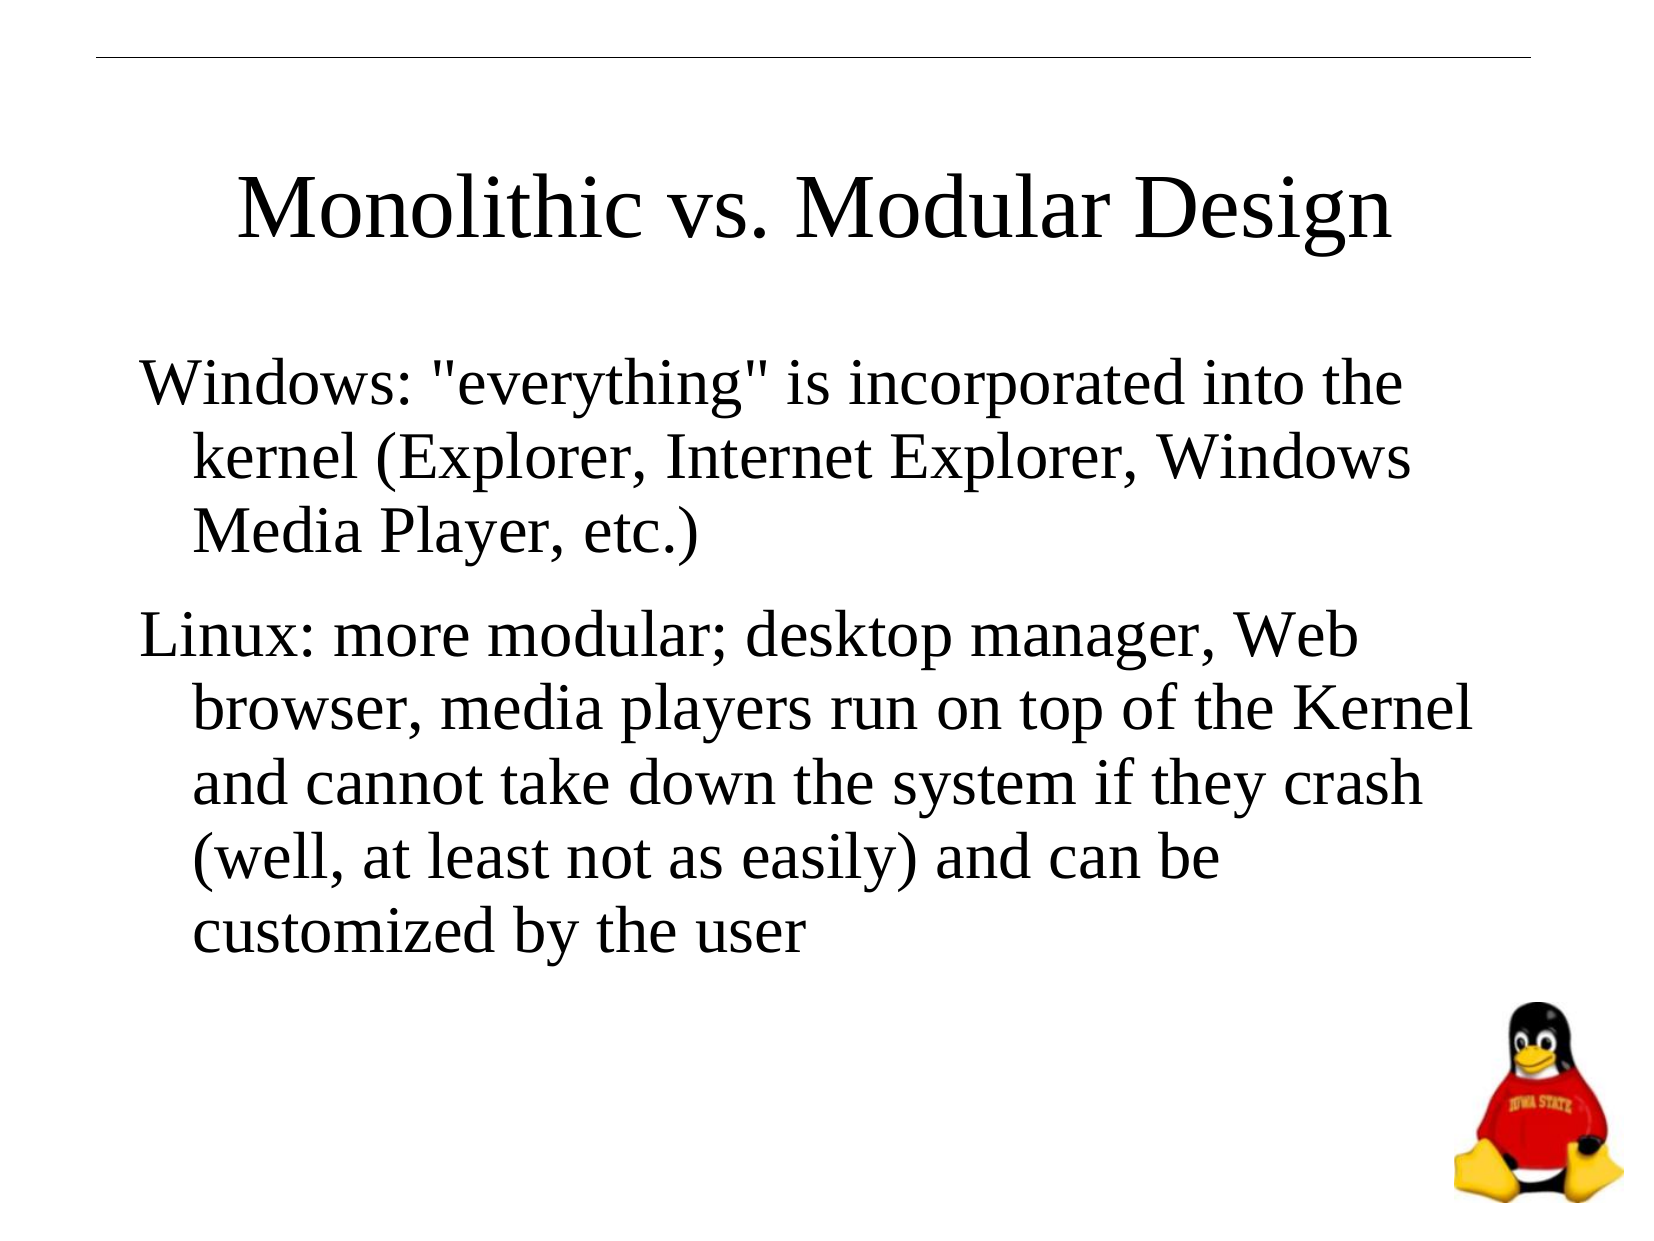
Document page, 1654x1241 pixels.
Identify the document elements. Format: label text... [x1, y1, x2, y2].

title Monolithic vs. Modular Design [121, 102, 1534, 310]
list Windows: "everything" is incorporated into the kernel (Explorer, Internet Explorer, Windows Media Player, etc.) Linux: more modular; desktop manager, Web browser, media players run on top of the Kernel and cannot take down the system if they crash (well, at least not as easily) and can be customized by the user [121, 344, 1534, 1127]
picture [1454, 1002, 1624, 1203]
